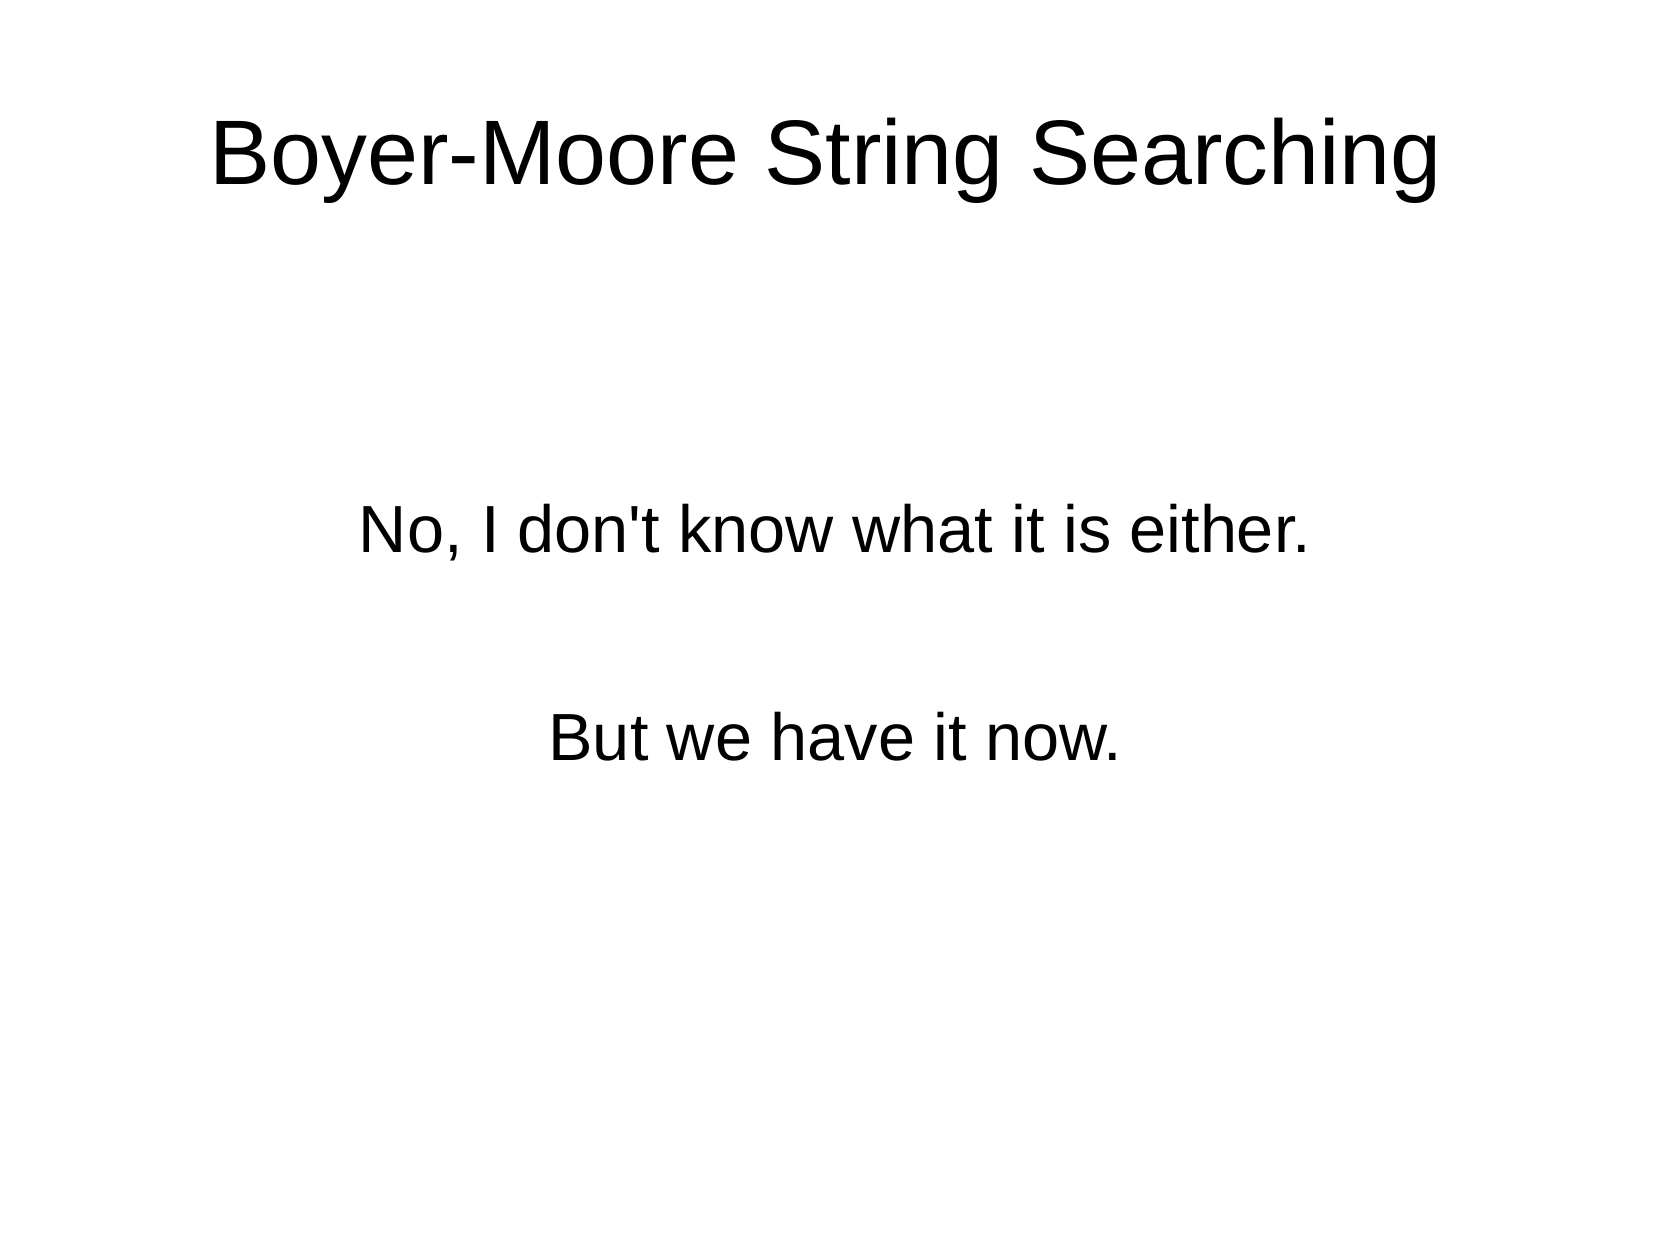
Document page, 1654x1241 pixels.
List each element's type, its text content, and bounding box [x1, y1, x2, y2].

title Boyer-Moore String Searching [82, 56, 1571, 250]
list No, I don't know what it is either. But we have it now. [82, 491, 1571, 1094]
